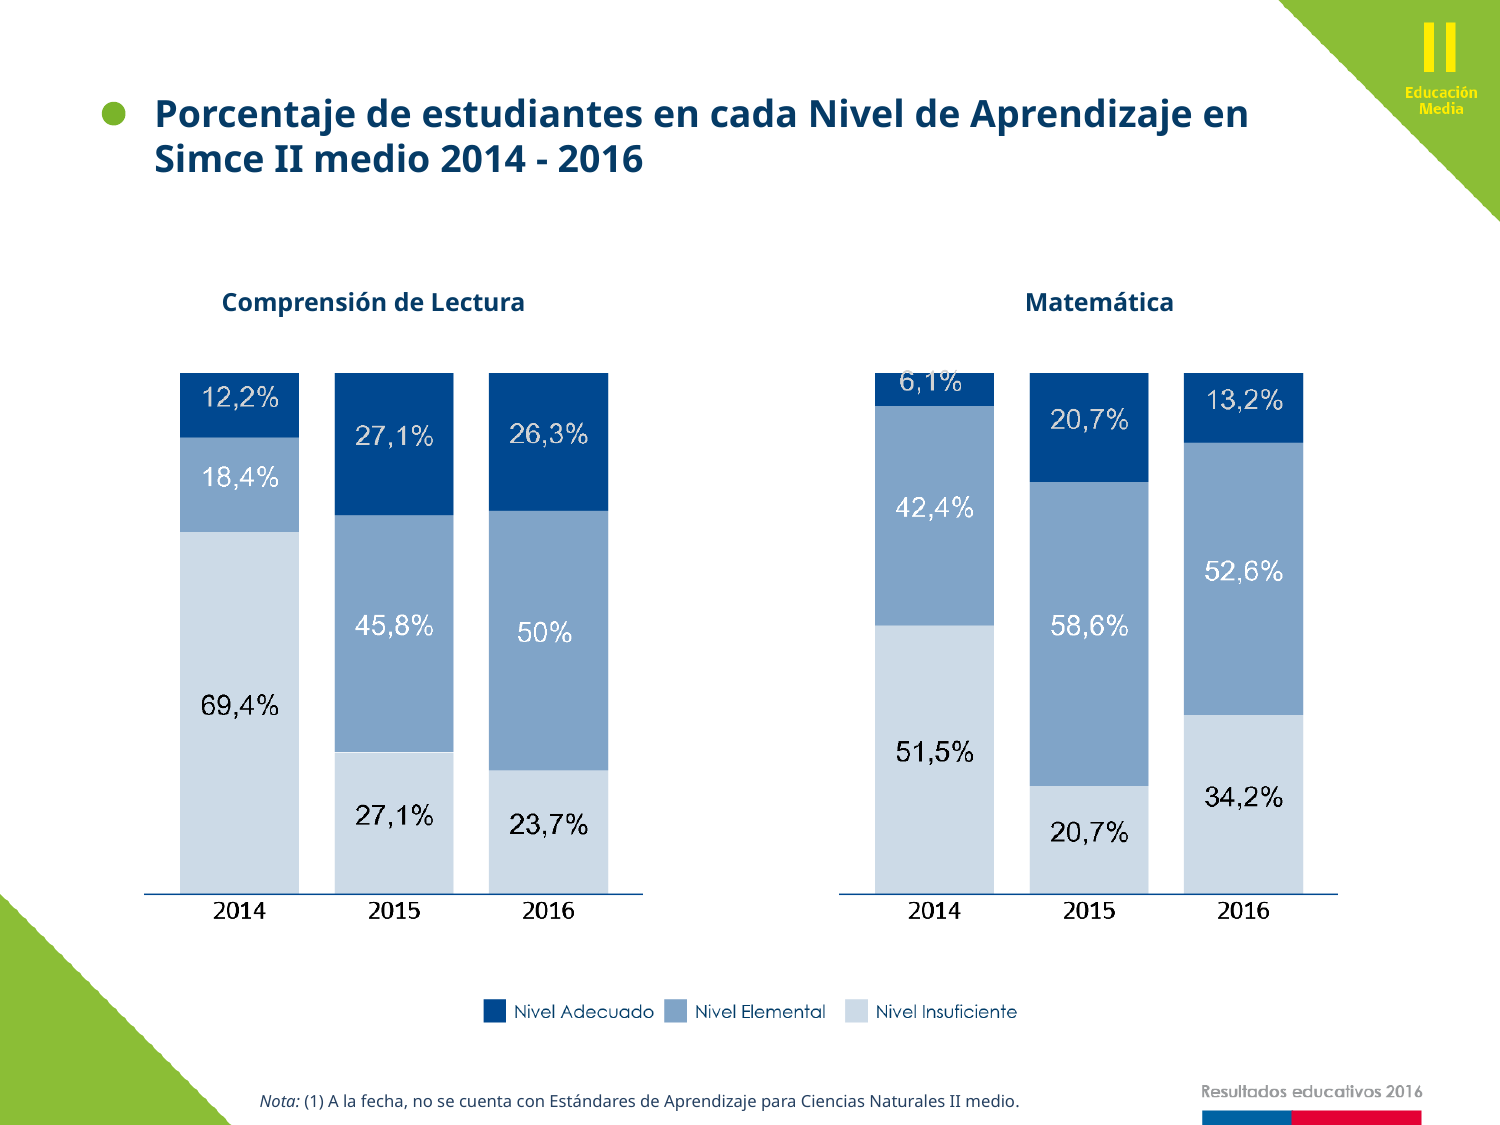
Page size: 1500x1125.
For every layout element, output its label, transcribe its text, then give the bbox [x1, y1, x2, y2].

text_box Matemática [1009, 278, 1198, 325]
text_box Comprensión de Lectura [206, 278, 550, 325]
text_box Porcentaje de estudiantes en cada Nivel de Aprendizaje en Simce II medio 2014 - 2016 [139, 82, 1306, 234]
text_box Nota: (1) A la fecha, no se cuenta con Estándares de Aprendizaje para Ciencias Naturales II medio. [245, 1083, 1125, 1118]
text_box [101, 101, 126, 126]
picture [0, 0, 1500, 1125]
